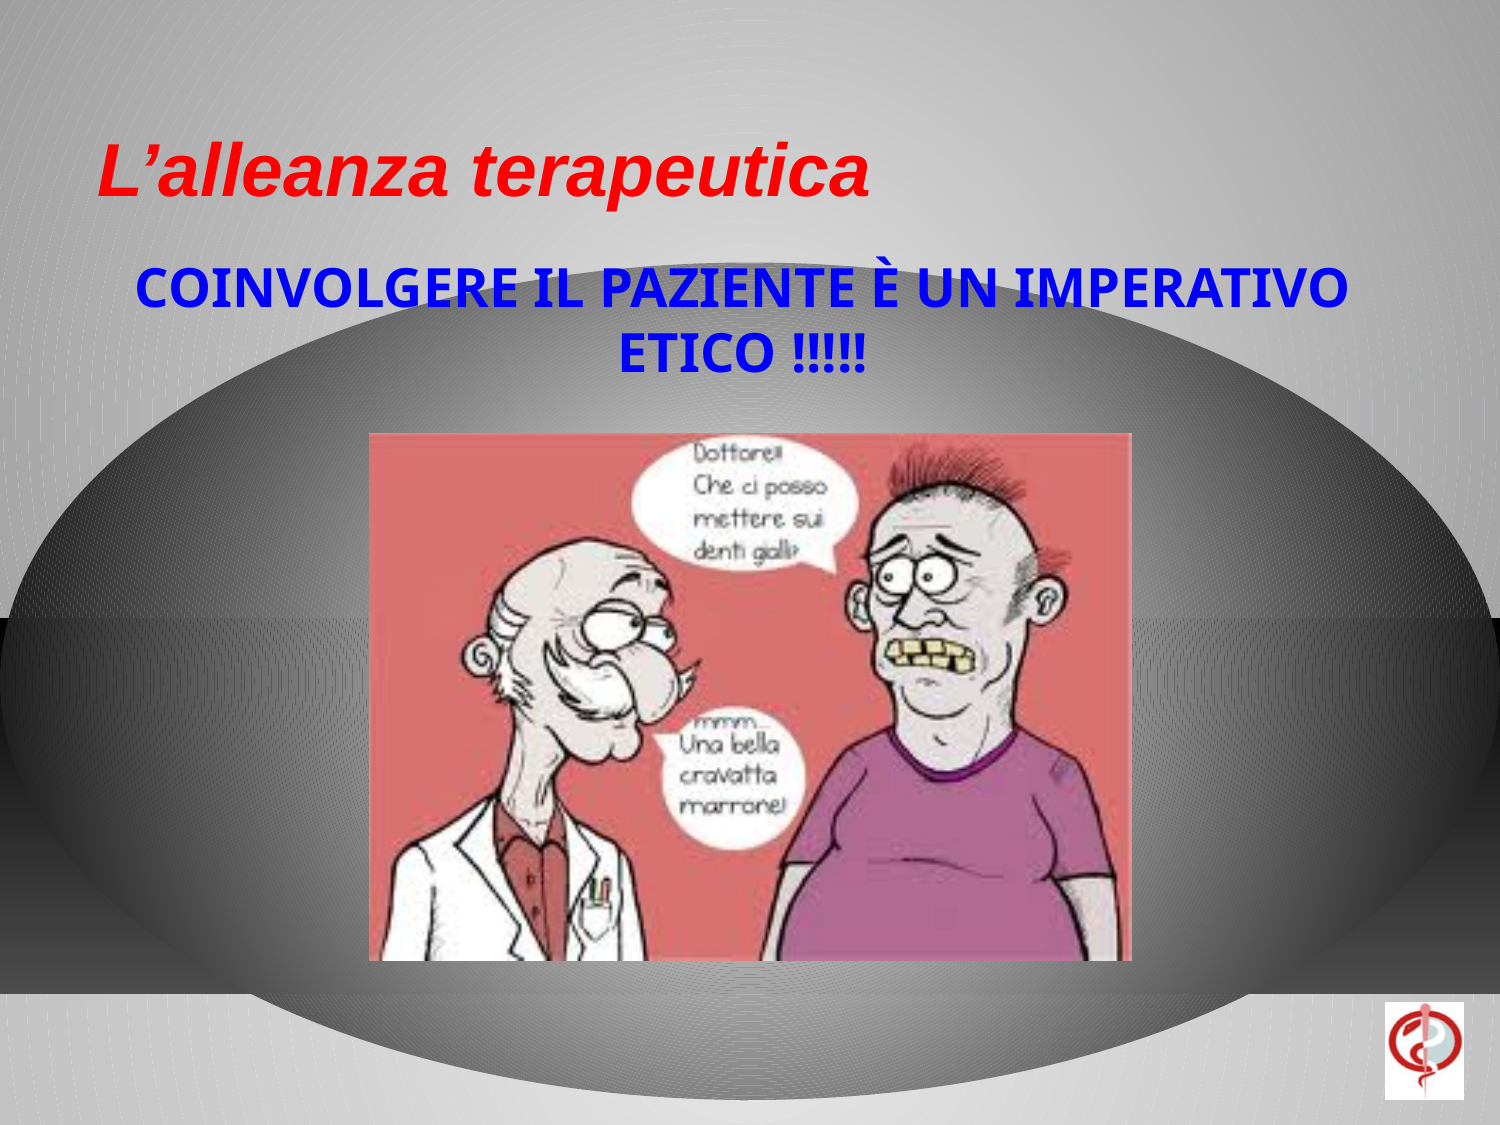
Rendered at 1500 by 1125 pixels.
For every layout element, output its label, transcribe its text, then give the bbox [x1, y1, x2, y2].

picture [1385, 1002, 1464, 1100]
text_box COINVOLGERE IL PAZIENTE È UN IMPERATIVO ETICO !!!!! [0, 245, 1487, 327]
text_box L’alleanza terapeutica [0, 108, 1500, 314]
picture [369, 433, 1132, 962]
